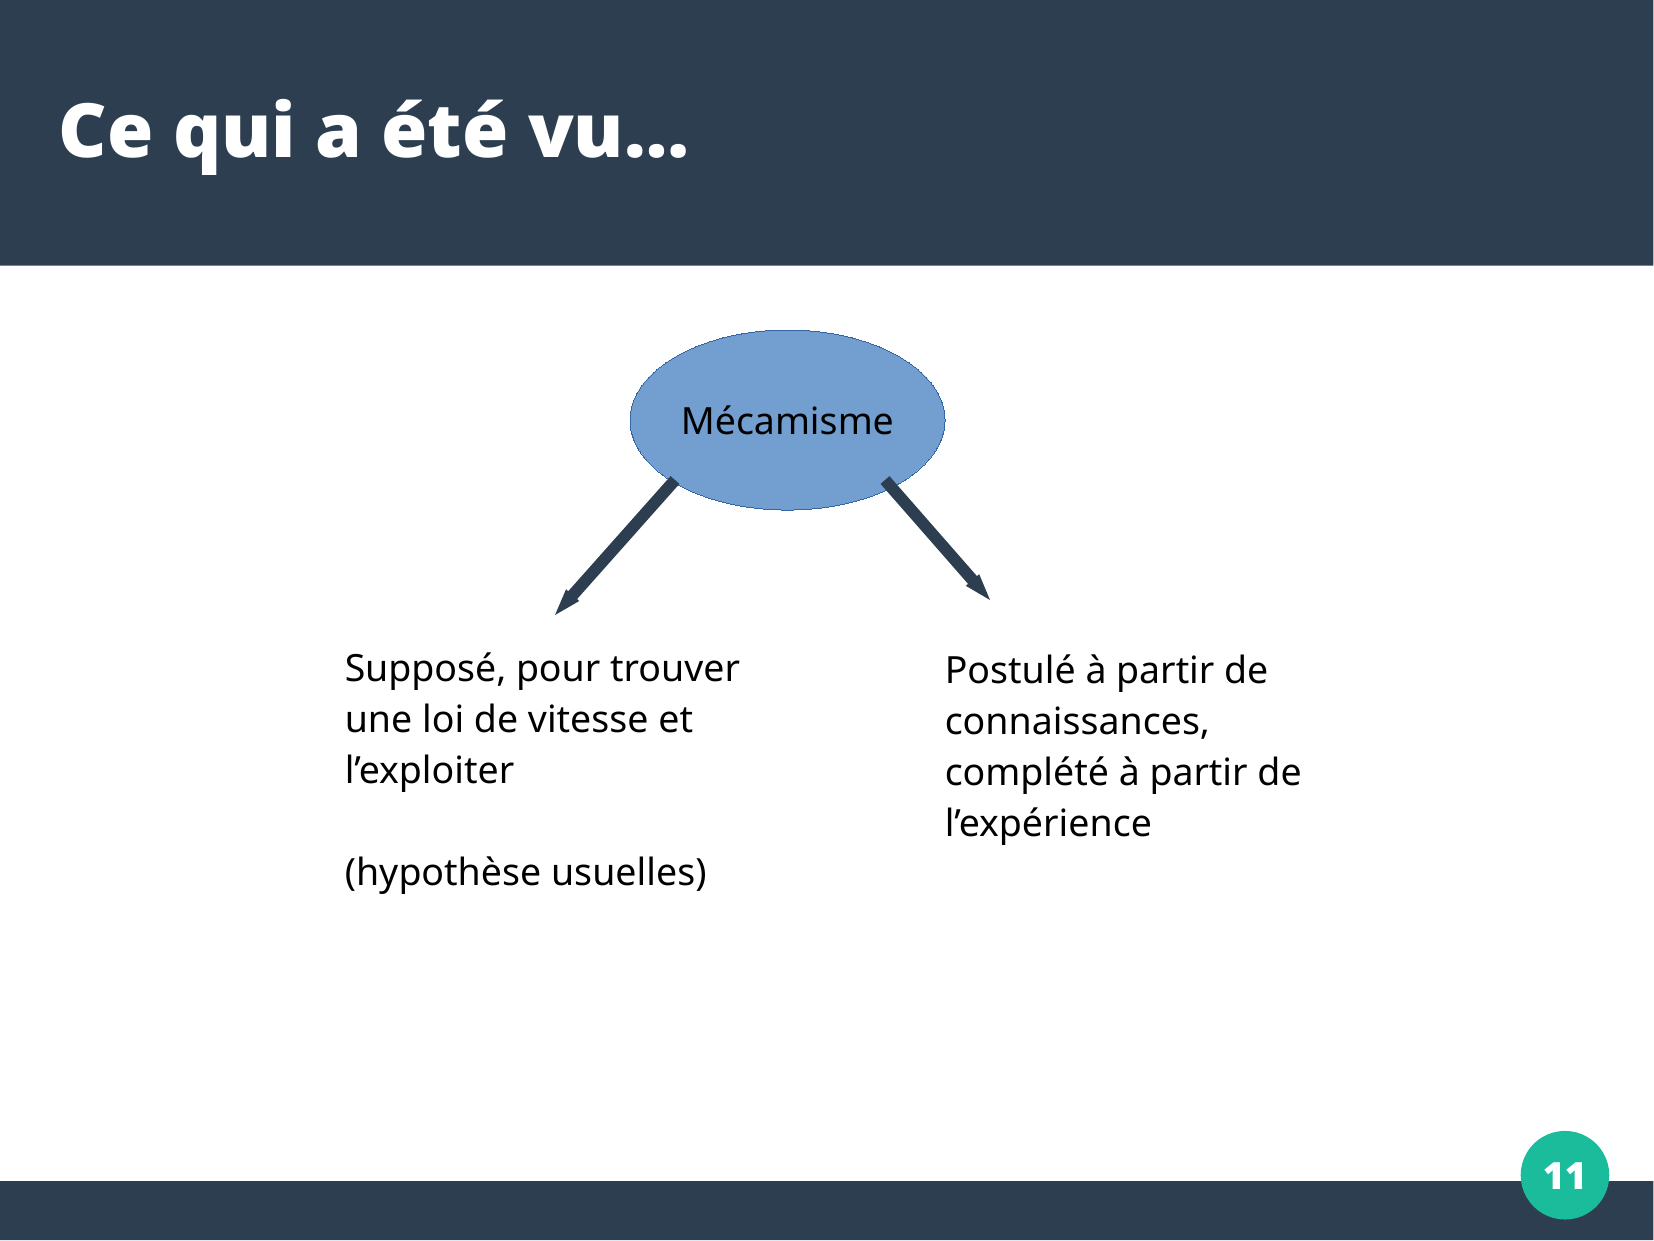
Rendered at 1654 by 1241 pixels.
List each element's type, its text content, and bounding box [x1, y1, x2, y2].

text_box Postulé à partir de connaissances, complété à partir de l’expérience [930, 636, 1366, 826]
title Ce qui a été vu… [59, 49, 1595, 207]
text_box Supposé, pour trouver une loi de vitesse et l’exploiter (hypothèse usuelles) [330, 633, 796, 910]
text_box Mécamisme [630, 330, 946, 511]
